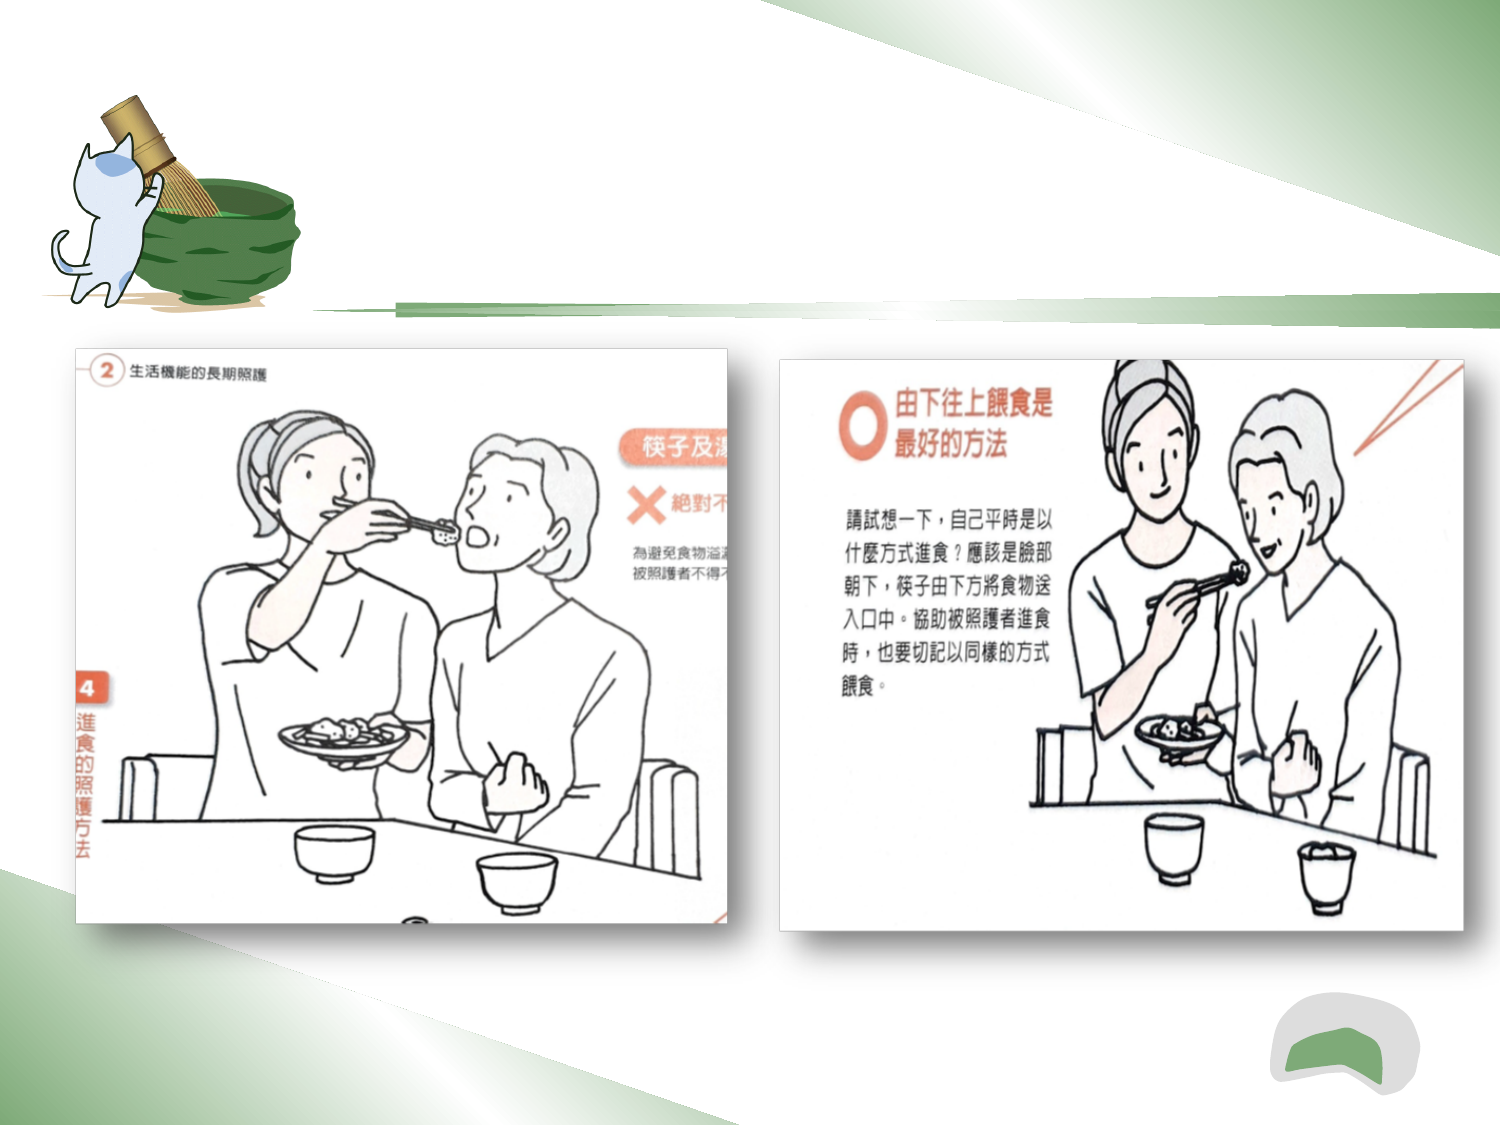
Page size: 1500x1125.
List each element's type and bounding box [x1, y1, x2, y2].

picture [29, 90, 1500, 1000]
title [301, 99, 1388, 288]
